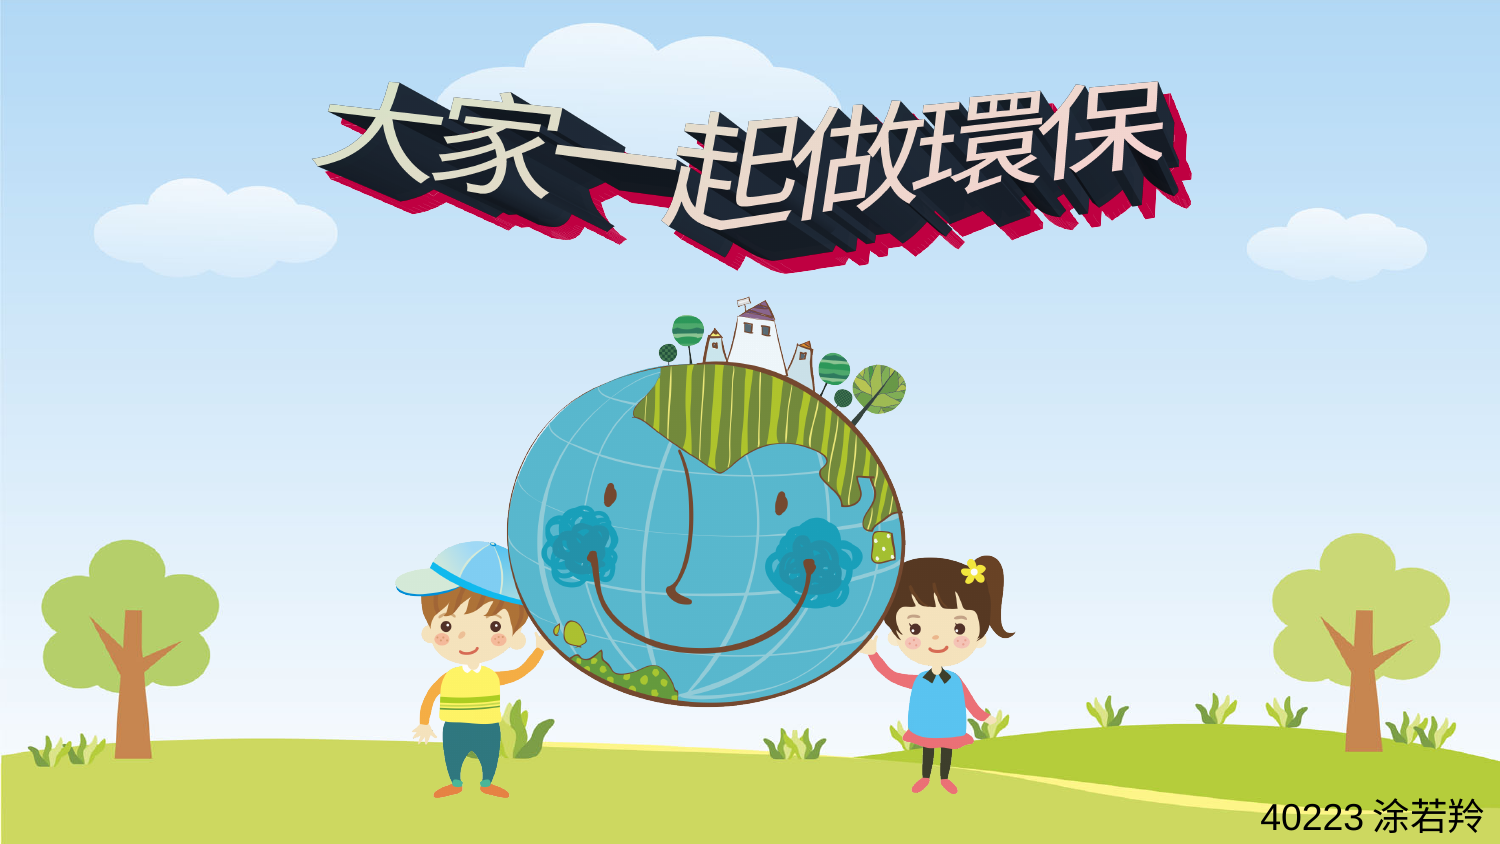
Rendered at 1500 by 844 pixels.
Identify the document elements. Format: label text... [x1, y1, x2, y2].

picture [0, 0, 1500, 844]
text_box 40223涂若羚 [1245, 779, 1500, 844]
